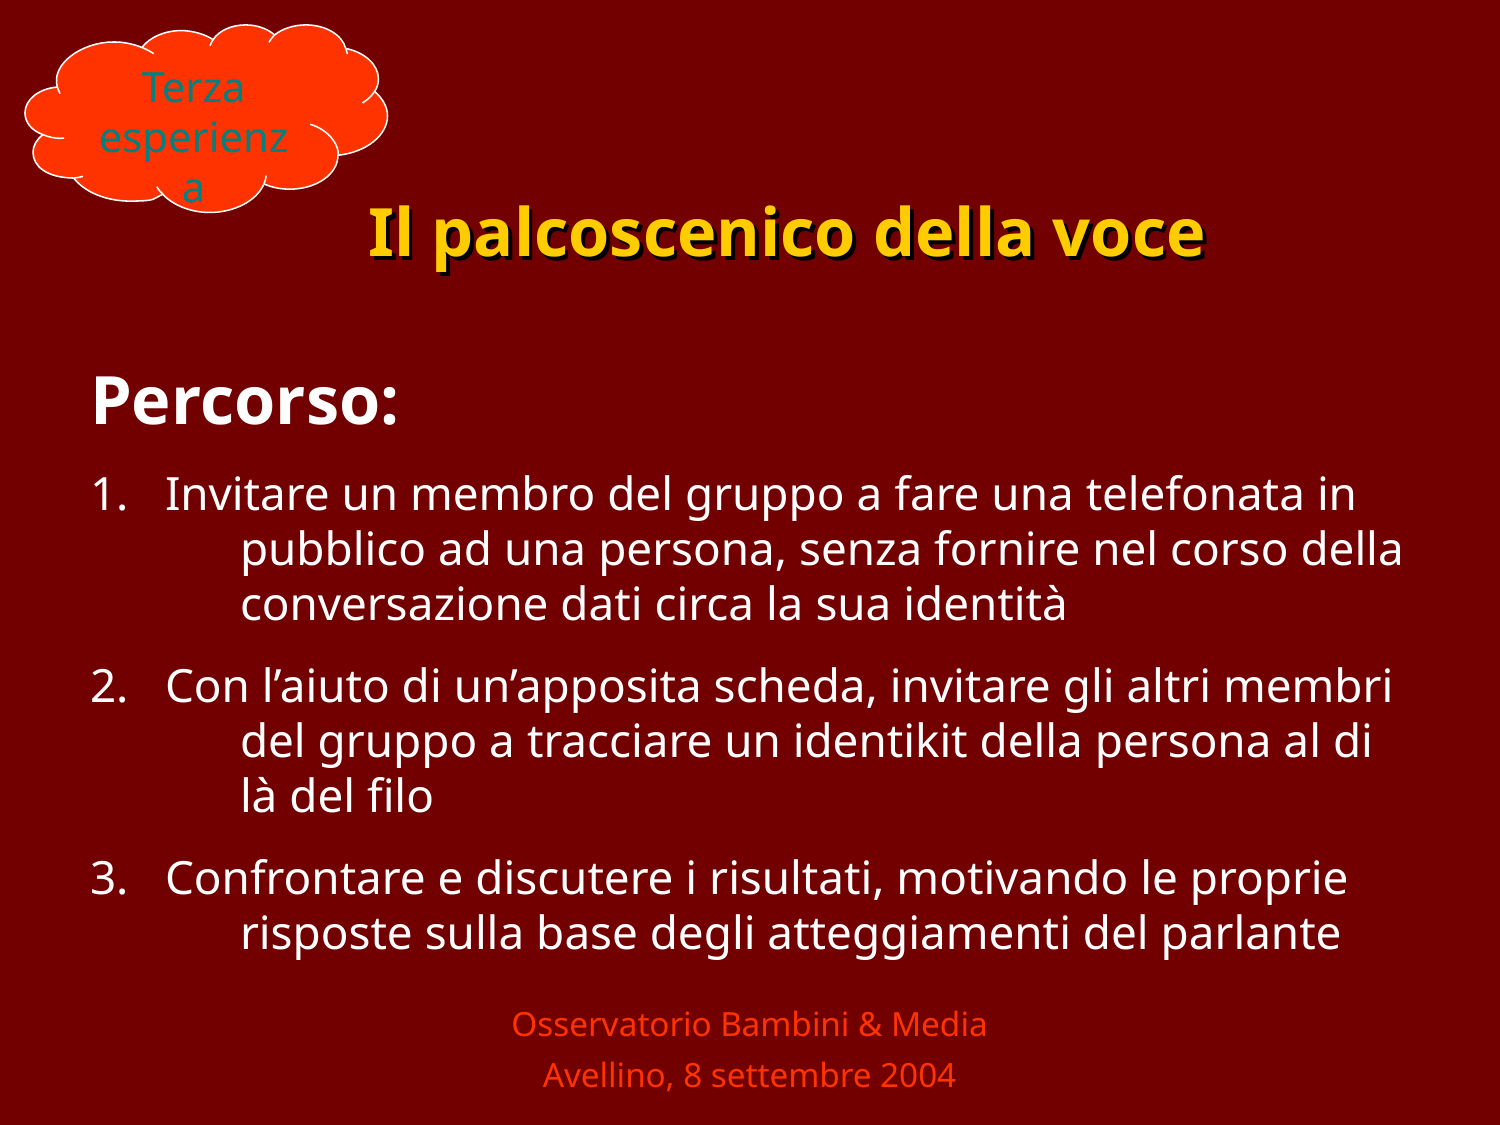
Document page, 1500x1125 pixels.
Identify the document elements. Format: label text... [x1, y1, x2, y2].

text_box Il palcoscenico della voce [338, 182, 1238, 278]
text_box Osservatorio Bambini & Media Avellino, 8 settembre 2004 [24, 1012, 1475, 1100]
text_box Percorso: Invitare un membro del gruppo a fare una telefonata in pubblico ad una persona, senza fornire nel corso della conversazione dati circa la sua identità Con l’aiuto di un’apposita scheda, invitare gli altri membri del gruppo a tracciare un identikit della persona al di là del filo Confrontare e discutere i risultati, motivando le proprie risposte sulla base degli atteggiamenti del parlante [75, 350, 1438, 913]
text_box Terza esperienza [24, 24, 388, 213]
